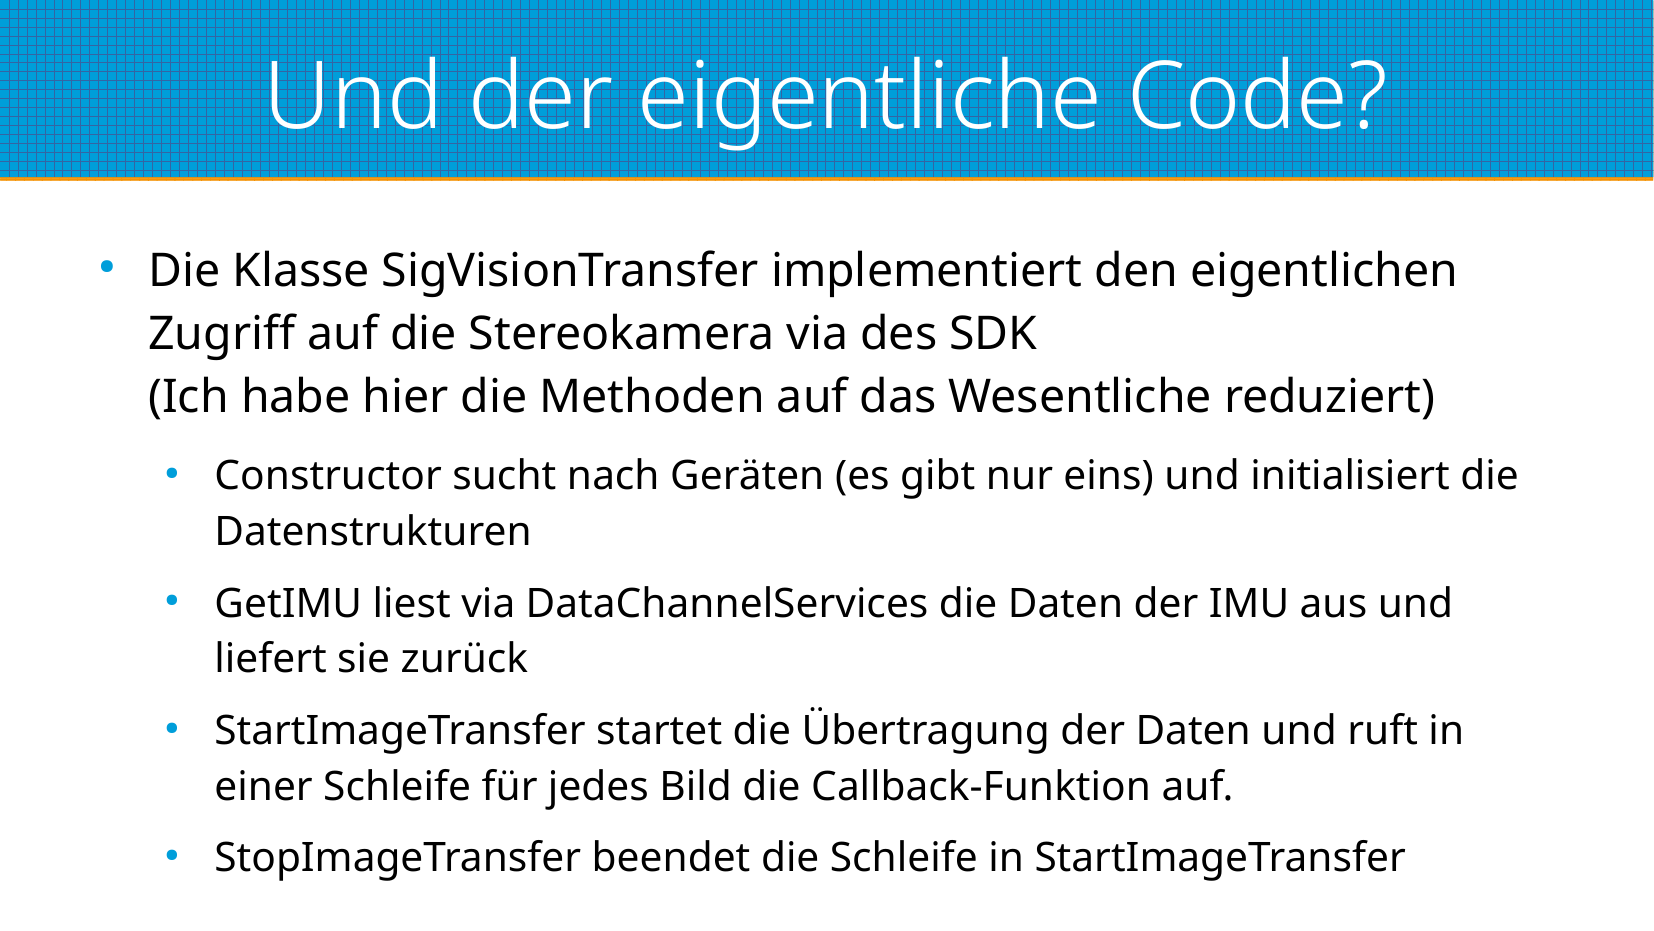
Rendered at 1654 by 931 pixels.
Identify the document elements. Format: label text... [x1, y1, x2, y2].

title Und der eigentliche Code? [82, 14, 1571, 171]
list Die Klasse SigVisionTransfer implementiert den eigentlichen Zugriff auf die Stereokamera via des SDK (Ich habe hier die Methoden auf das Wesentliche reduziert) Constructor sucht nach Geräten (es gibt nur eins) und initialisiert die Datenstrukturen GetIMU liest via DataChannelServices die Daten der IMU aus und liefert sie zurück StartImageTransfer startet die Übertragung der Daten und ruft in einer Schleife für jedes Bild die Callback-Funktion auf. StopImageTransfer beendet die Schleife in StartImageTransfer [82, 236, 1563, 886]
